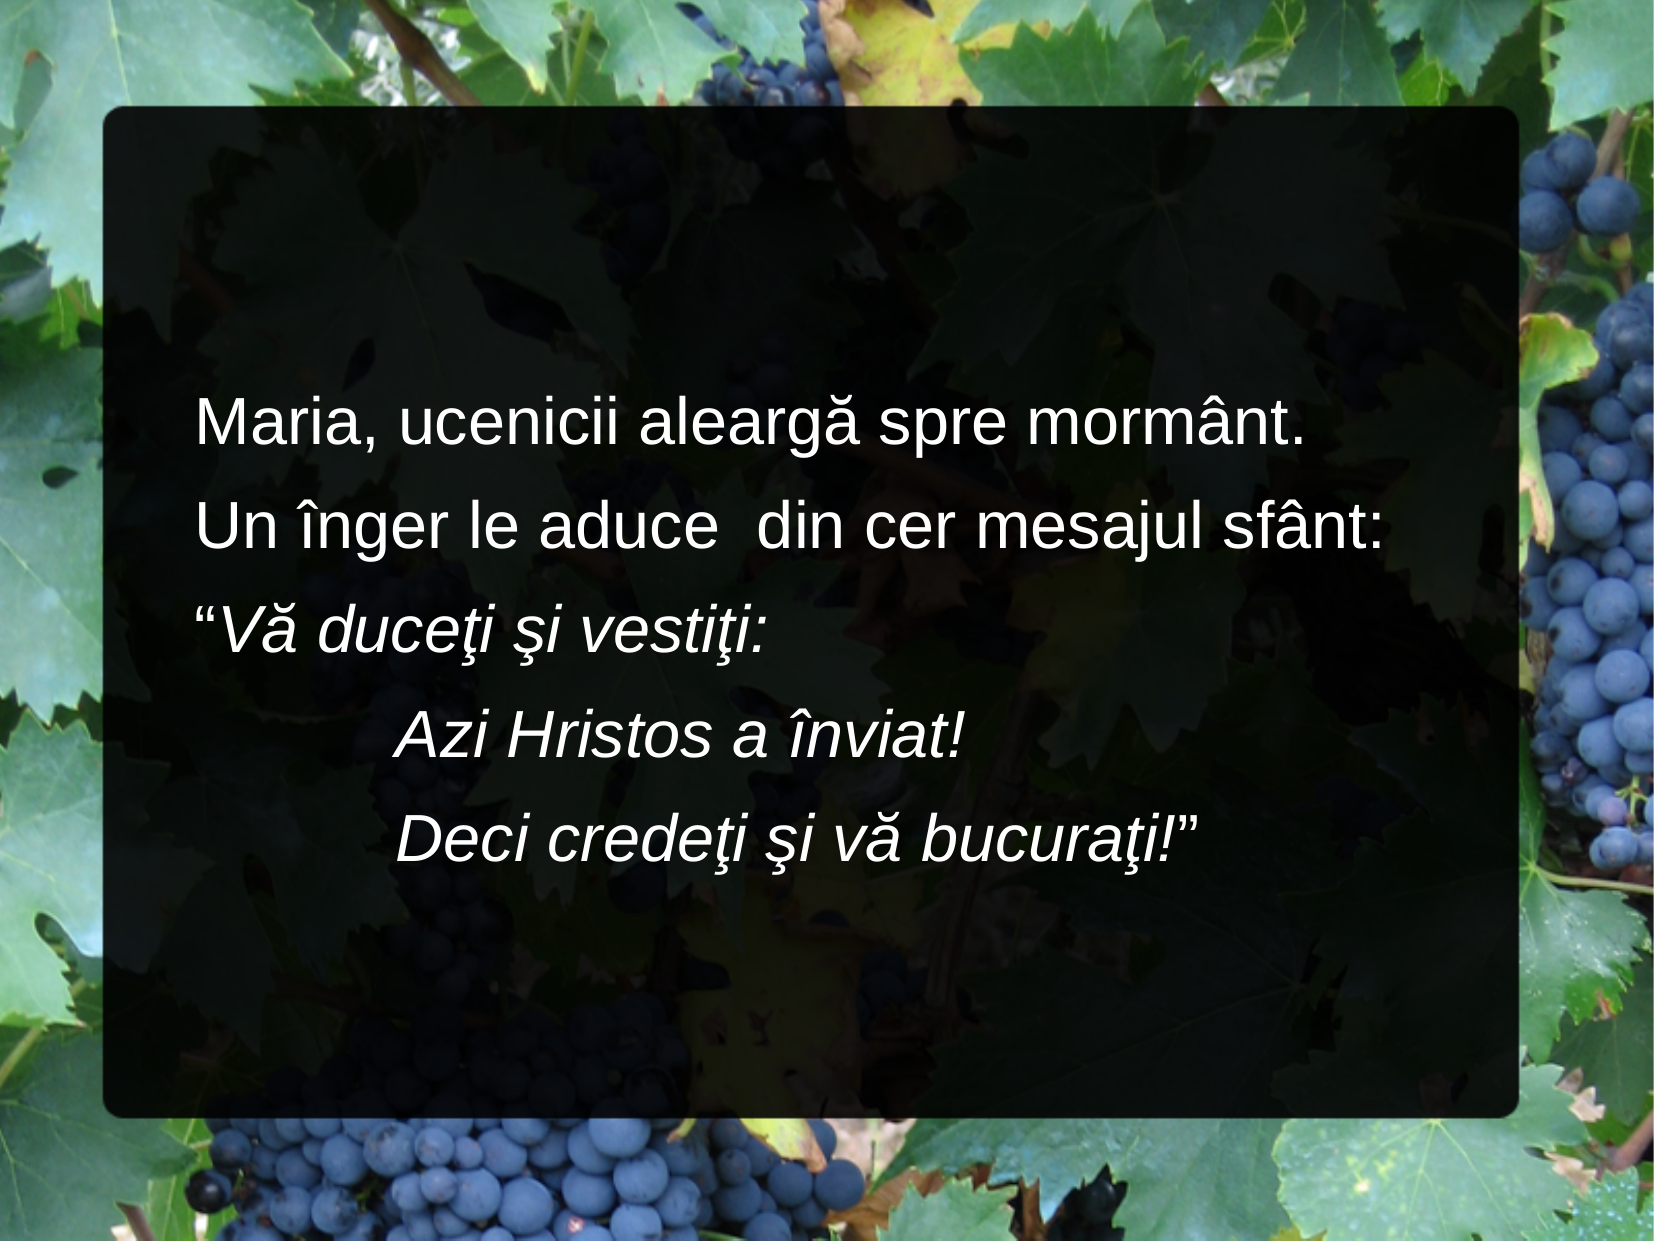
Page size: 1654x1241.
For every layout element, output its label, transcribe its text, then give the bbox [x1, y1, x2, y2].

picture [0, 0, 1654, 1241]
list Maria, ucenicii aleargă spre mormânt. Un înger le aduce din cer mesajul sfânt: “Vă duceţi şi vestiţi: Azi Hristos a înviat! Deci credeţi şi vă bucuraţi!” [177, 383, 1477, 945]
